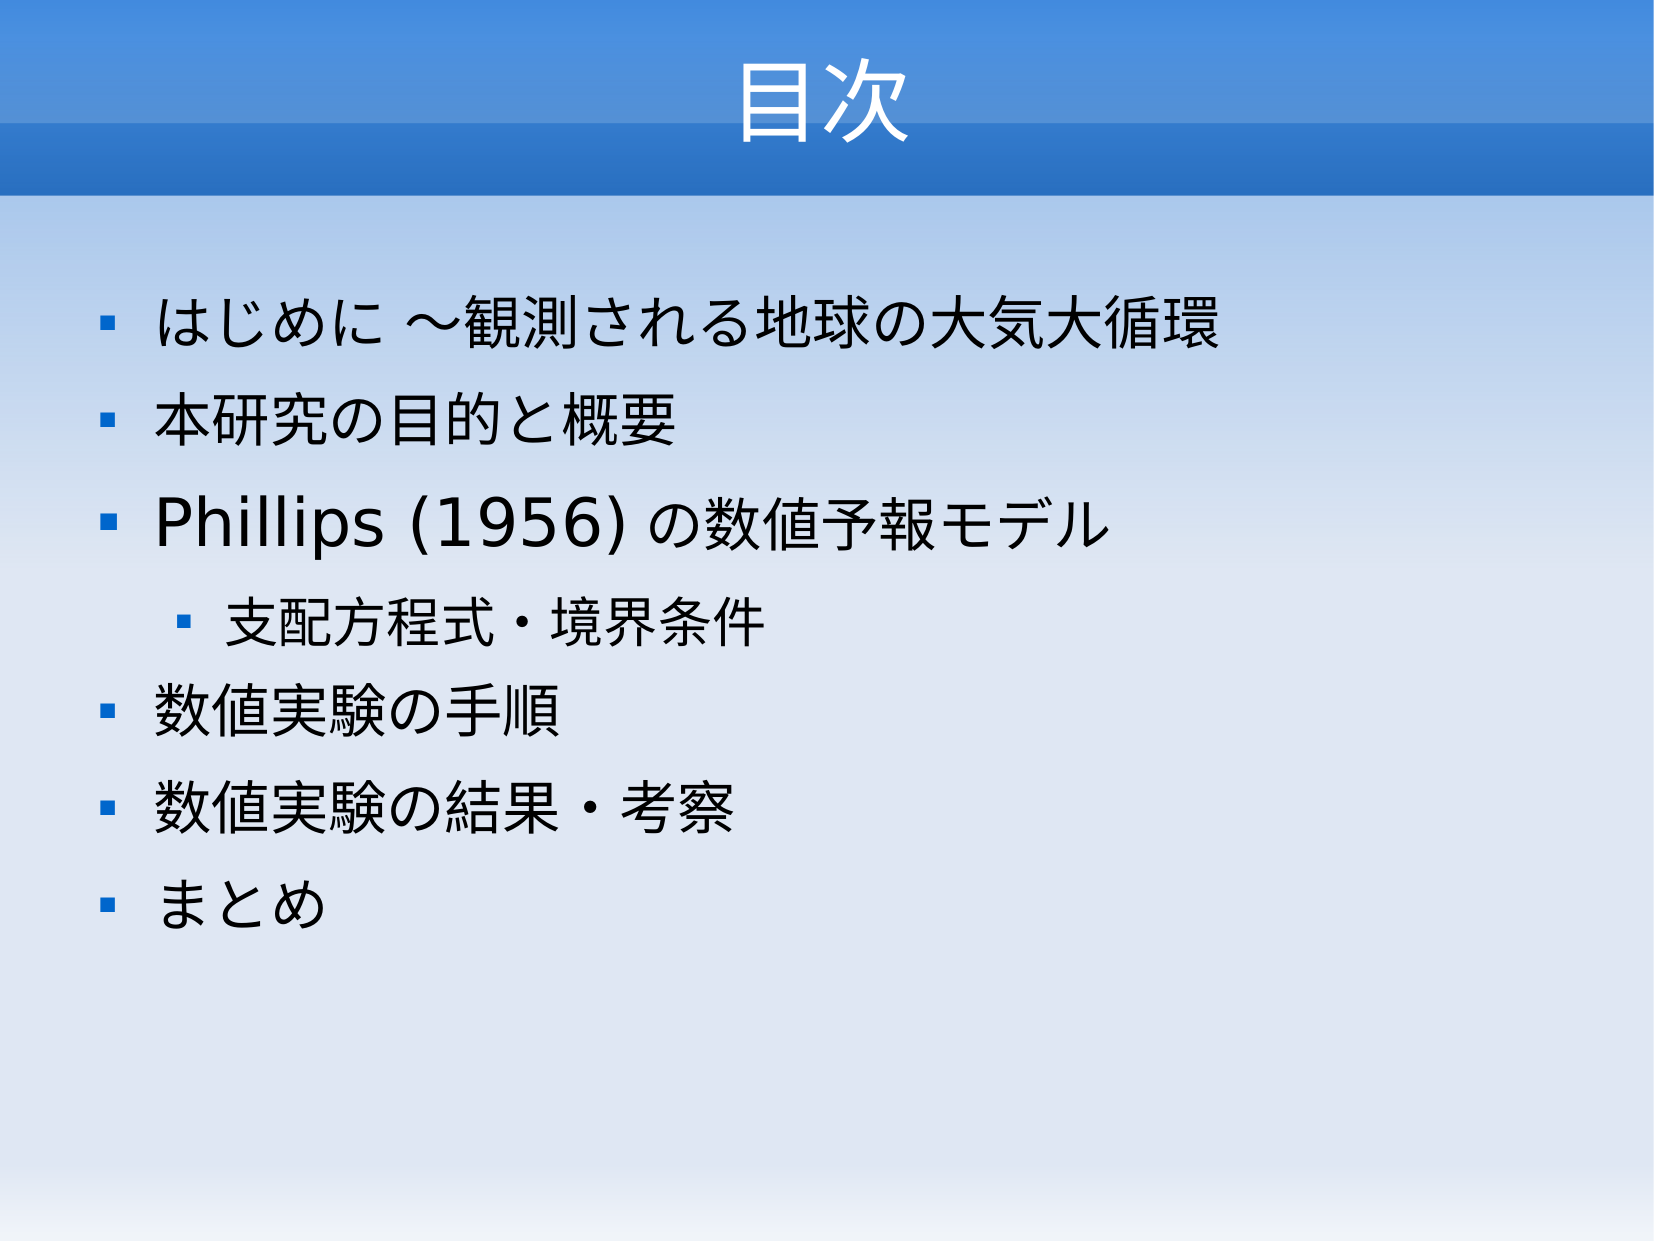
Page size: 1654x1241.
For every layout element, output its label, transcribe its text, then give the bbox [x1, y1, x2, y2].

list はじめに 〜観測される地球の大気大循環 本研究の目的と概要 Phillips (1956)の数値予報モデル 支配方程式・境界条件 数値実験の手順 数値実験の結果・考察 まとめ [82, 290, 1571, 1094]
picture [0, 0, 1654, 1241]
title 目次 [76, 0, 1565, 208]
